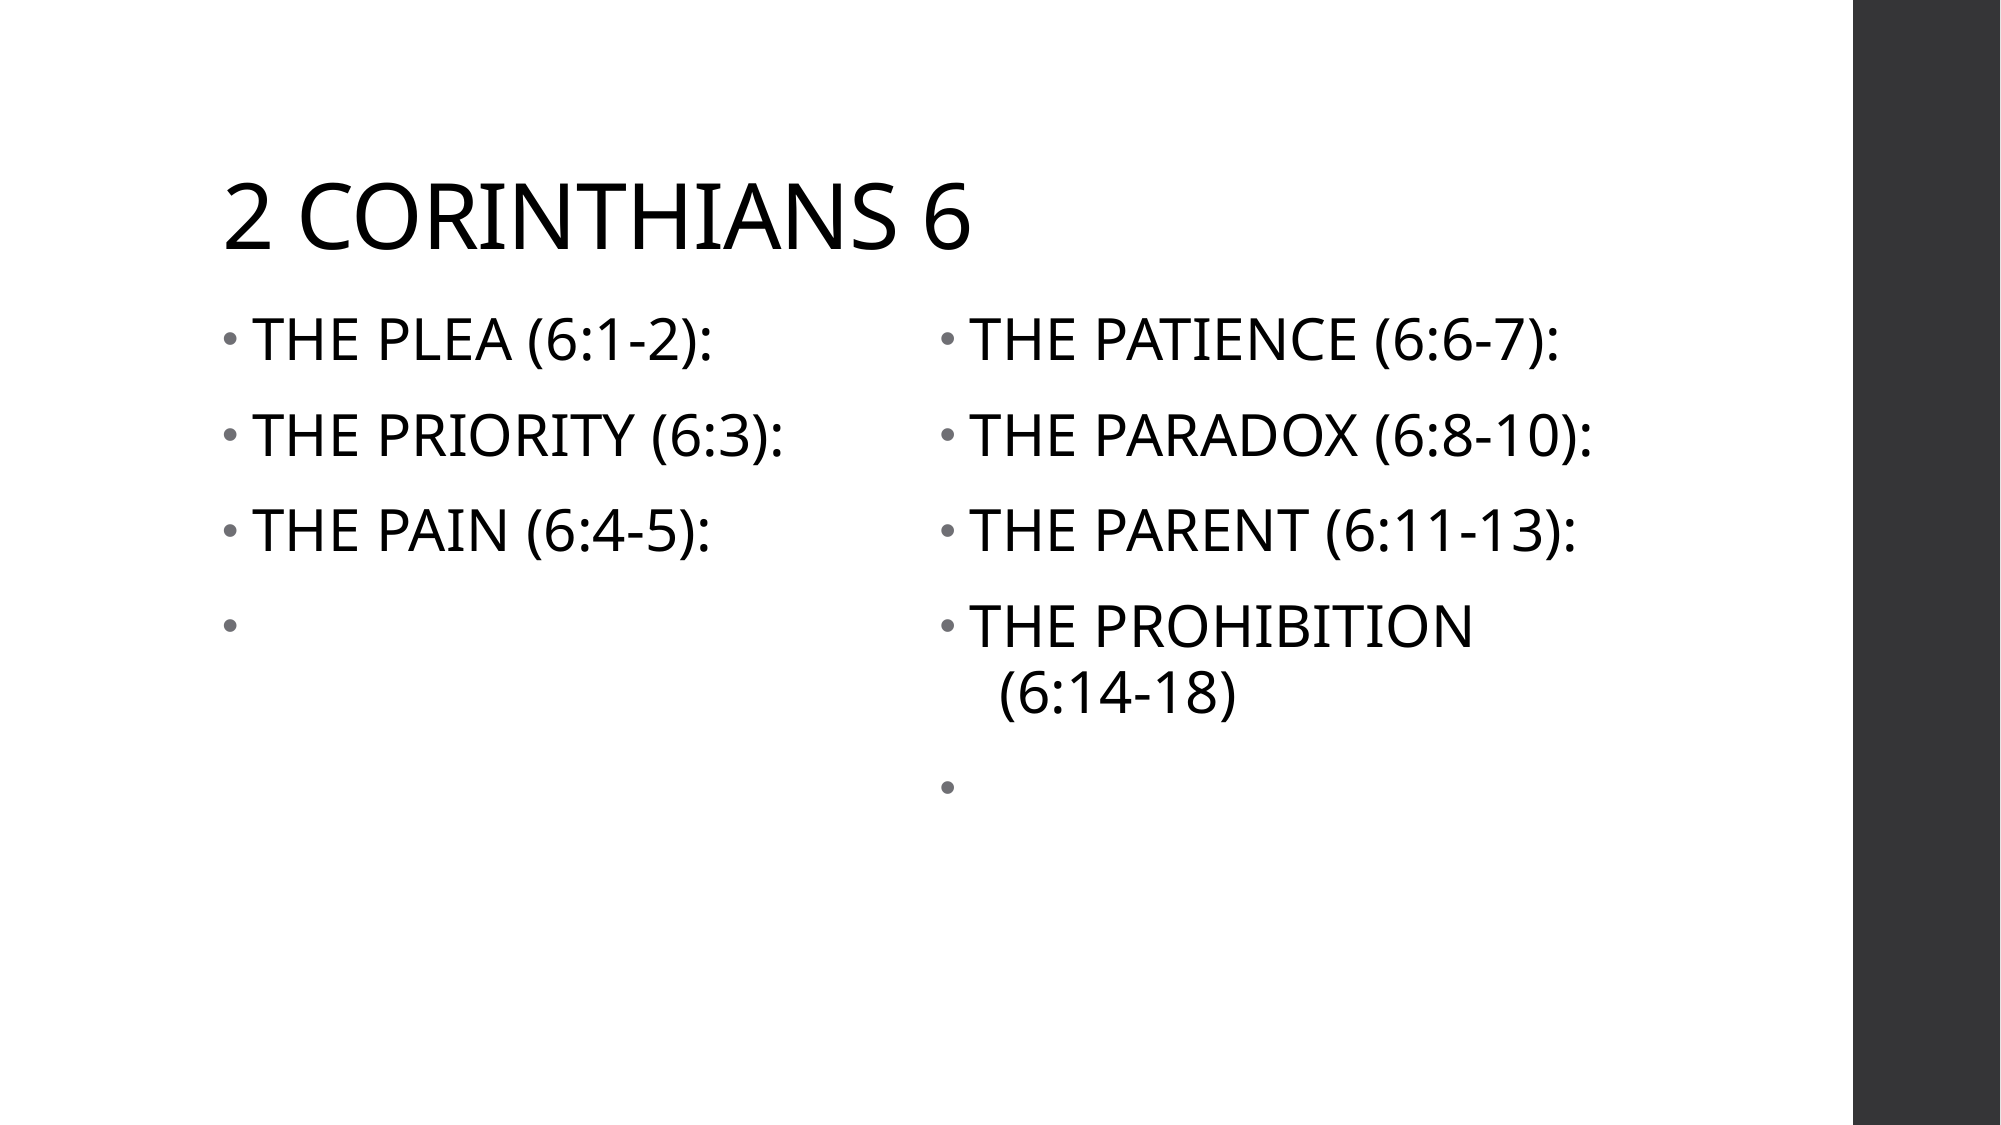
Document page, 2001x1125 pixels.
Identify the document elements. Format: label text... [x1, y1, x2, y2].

title 2 CORINTHIANS 6 [206, 60, 1797, 278]
list THE PLEA (6:1-2): THE PRIORITY (6:3): THE PAIN (6:4-5): [207, 299, 900, 1014]
list THE PATIENCE (6:6-7): THE PARADOX (6:8-10): THE PARENT (6:11-13): THE PROHIBITION (6:14-18) [924, 299, 1617, 1014]
